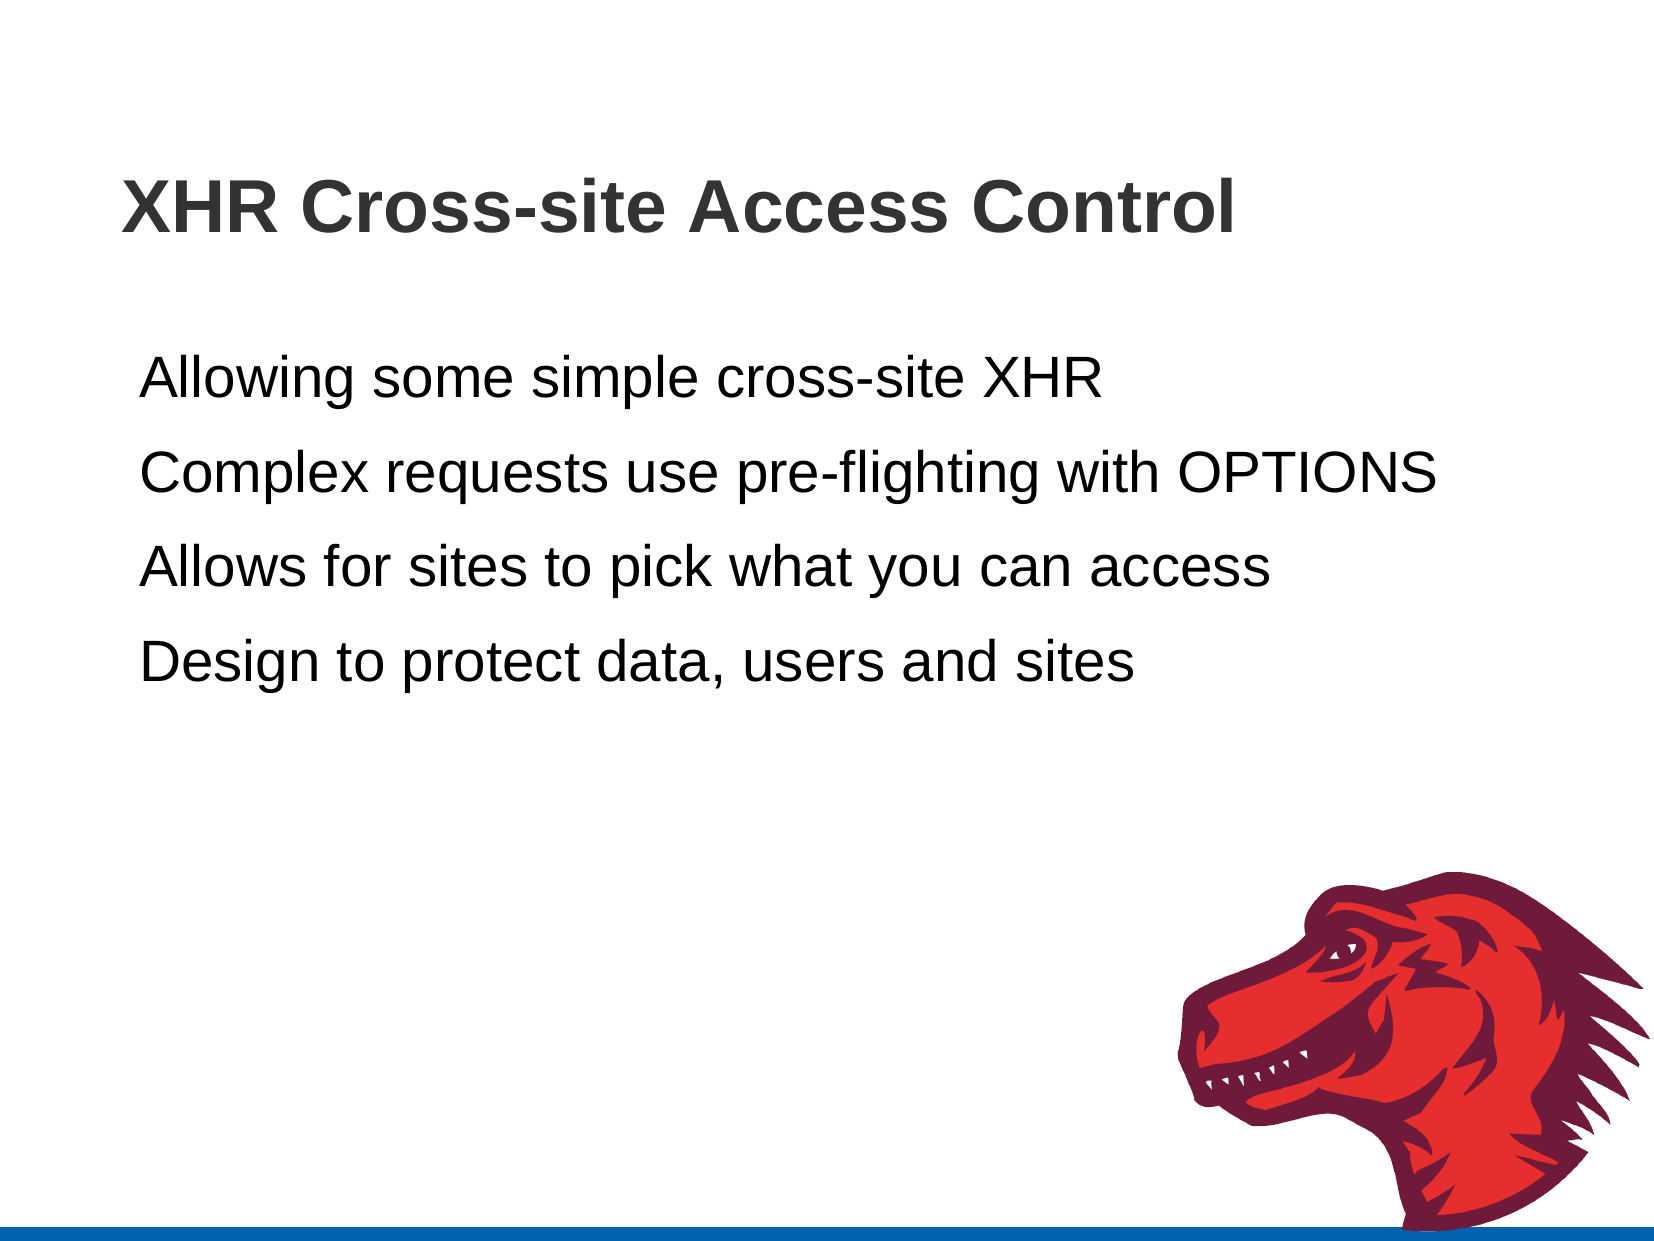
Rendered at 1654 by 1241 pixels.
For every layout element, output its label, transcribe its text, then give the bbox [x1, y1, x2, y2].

picture [1171, 872, 1654, 1241]
title XHR Cross-site Access Control [121, 110, 1534, 303]
list Allowing some simple cross-site XHR Complex requests use pre-flighting with OPTIONS Allows for sites to pick what you can access Design to protect data, users and sites [121, 344, 1534, 1112]
